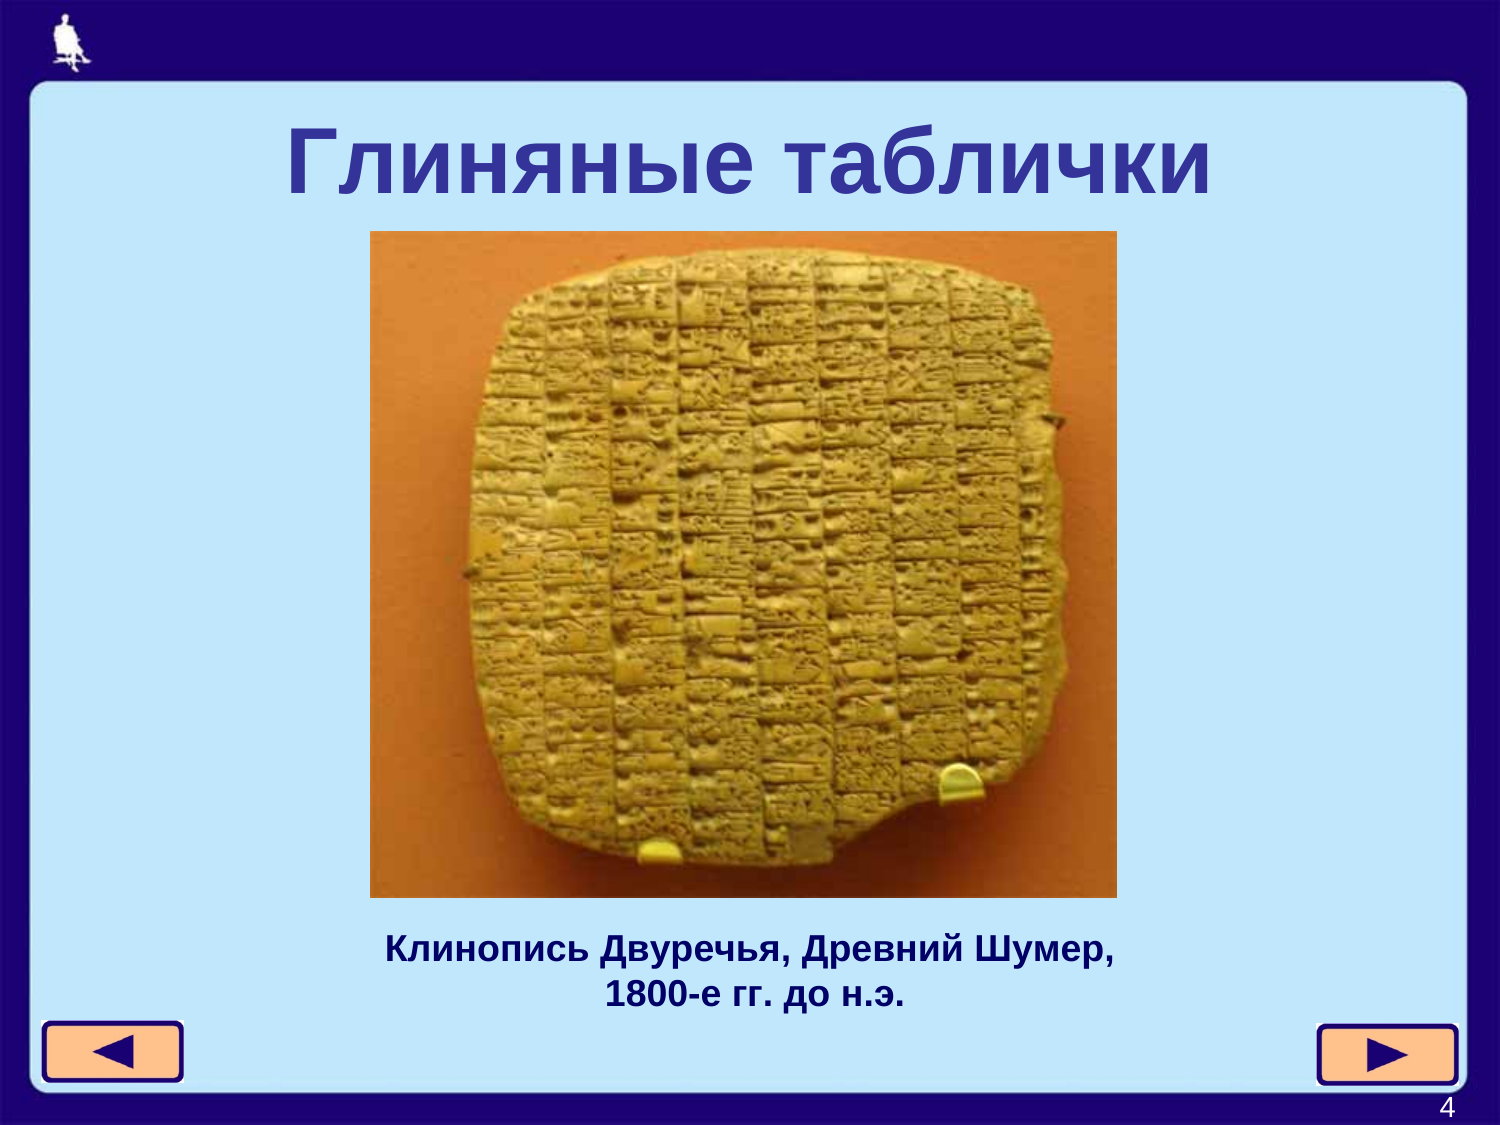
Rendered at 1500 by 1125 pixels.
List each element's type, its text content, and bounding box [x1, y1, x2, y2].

text_box Клинопись Двуречья, Древний Шумер, 1800-е гг. до н.э. [336, 916, 1164, 1022]
picture [0, 0, 1500, 1125]
title Глиняные таблички [75, 62, 1426, 250]
text_box <номер> [1120, 1080, 1471, 1125]
